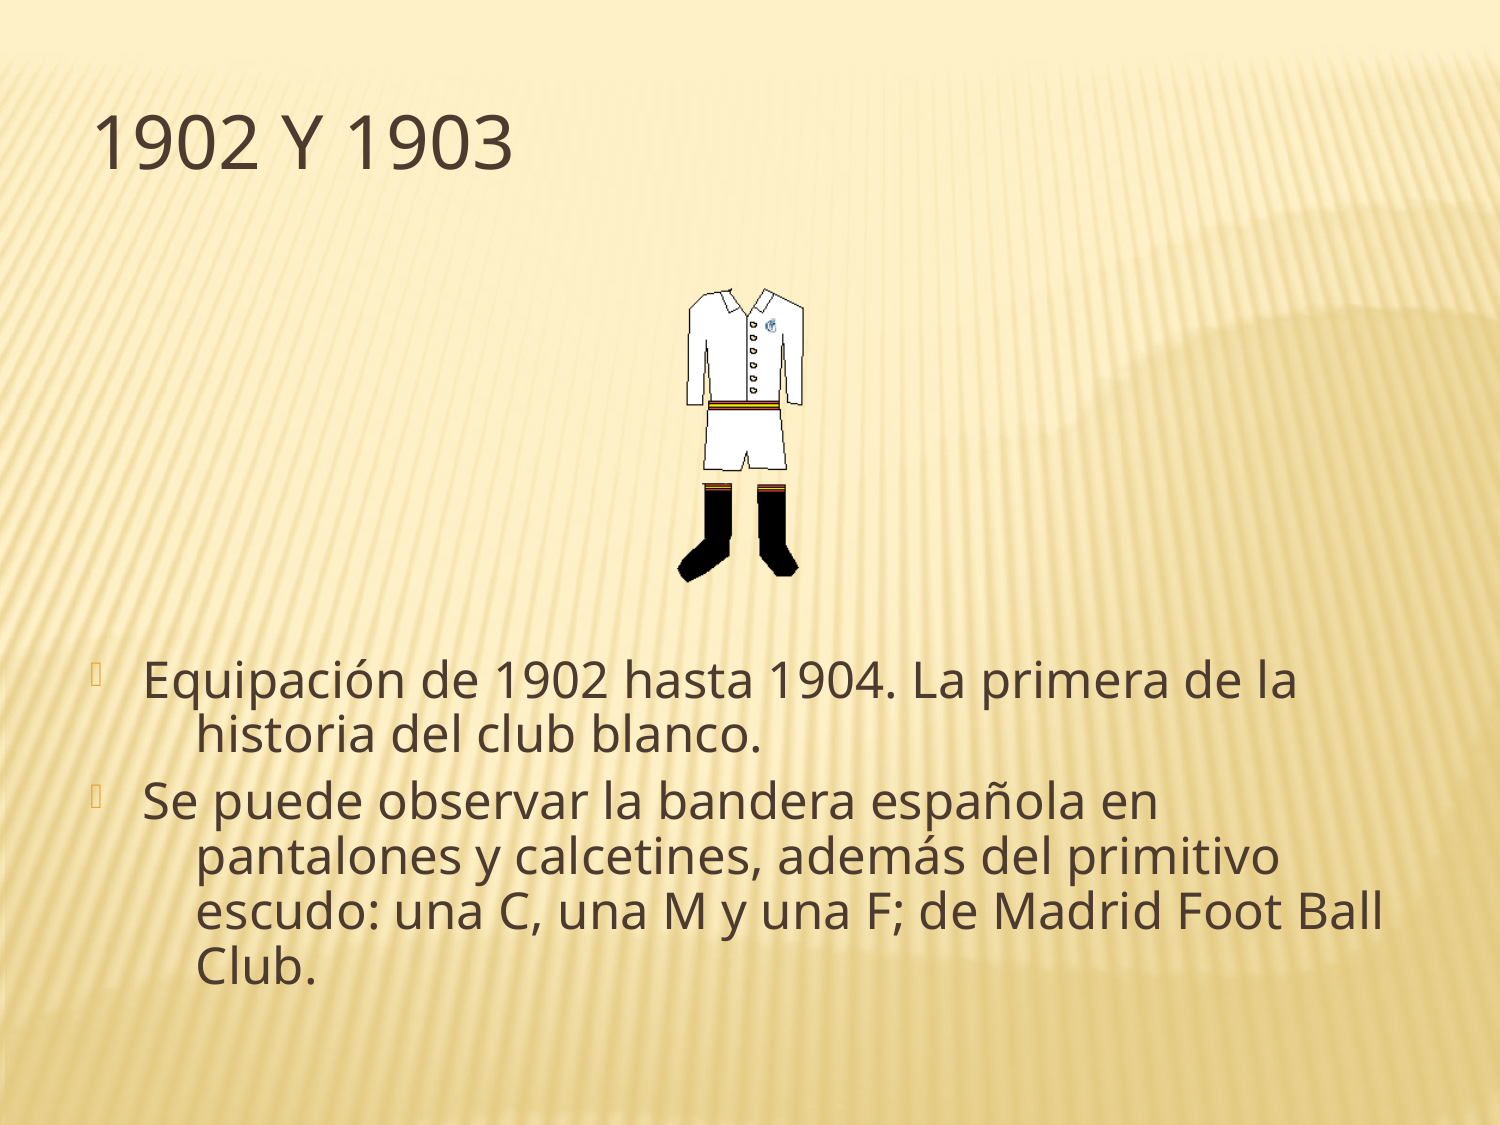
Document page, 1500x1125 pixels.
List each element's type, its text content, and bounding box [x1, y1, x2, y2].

title 1902 y 1903 [75, 45, 1426, 234]
list Equipación de 1902 hasta 1904. La primera de la historia del club blanco. Se puede observar la bandera española en pantalones y calcetines, además del primitivo escudo: una C, una M y una F; de Madrid Foot Ball Club. [75, 646, 1426, 1006]
picture [652, 262, 848, 622]
